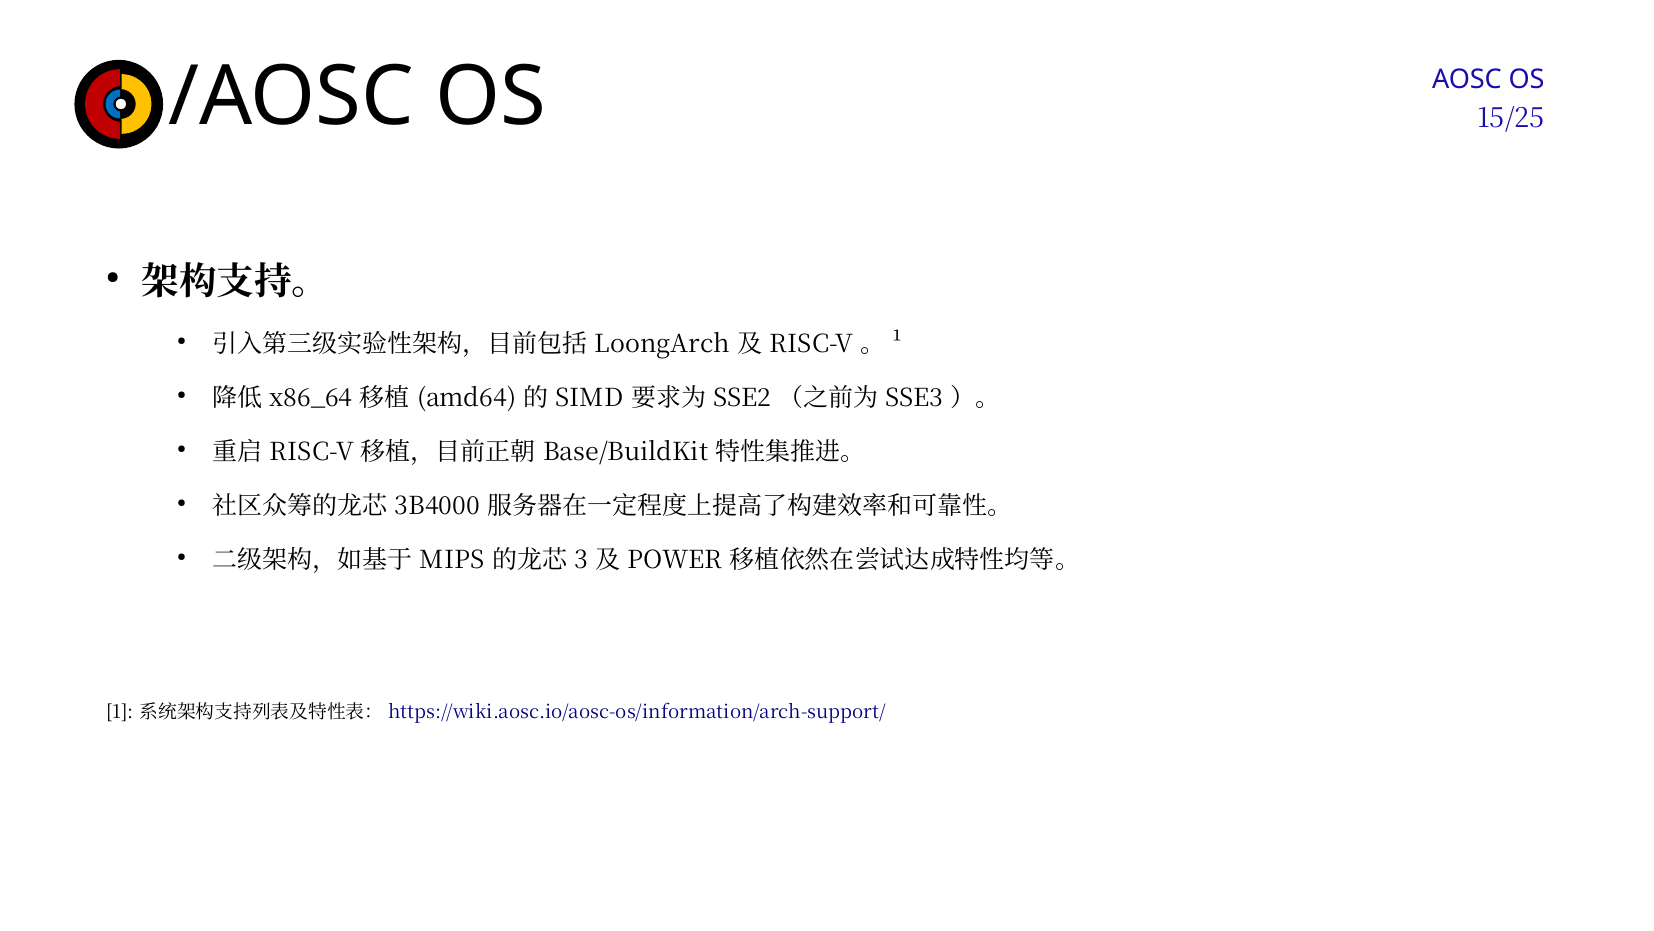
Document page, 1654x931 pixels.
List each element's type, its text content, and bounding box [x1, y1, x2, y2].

text_box 架构支持。 引入第三级实验性架构，目前包括LoongArch及RISC-V。¹ 降低x86_64移植(amd64)的SIMD要求为SSE2（之前为SSE3）。 重启RISC-V移植，目前正朝Base/BuildKit特性集推进。 社区众筹的龙芯3B4000服务器在一定程度上提高了构建效率和可靠性。 二级架构，如基于MIPS的龙芯3及POWER移植依然在尝试达成特性均等。 [1]:系统架构支持列表及特性表：https://wiki.aosc.io/aosc-os/information/arch-support/ [106, 224, 1329, 724]
picture [71, 57, 153, 151]
text_box /AOSC OS [153, 28, 739, 224]
text_box AOSC OS 2/25 [1417, 52, 1592, 223]
